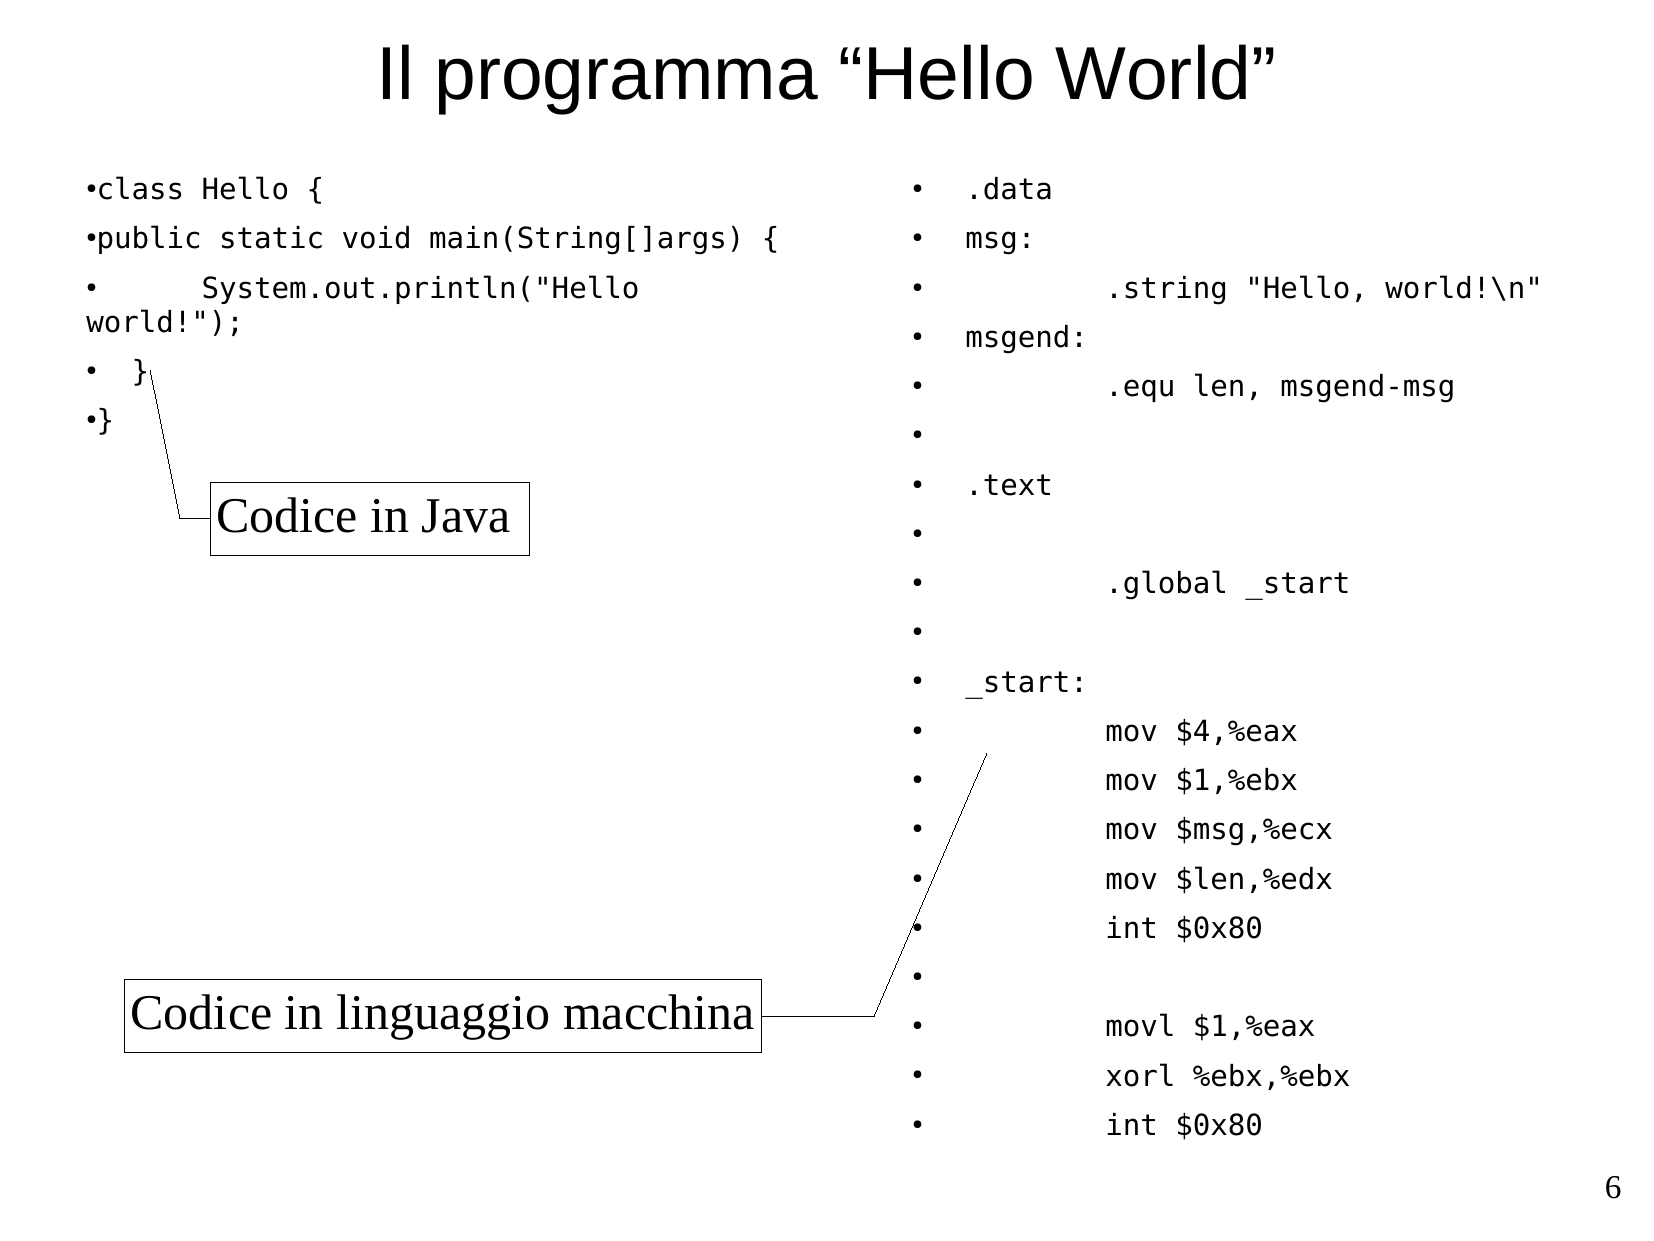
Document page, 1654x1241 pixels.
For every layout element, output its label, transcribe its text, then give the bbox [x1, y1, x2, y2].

text_box Codice in Java [210, 482, 530, 556]
list class Hello { public static void main(String[]args) { System.out.println("Hello world!"); } } [86, 172, 809, 1200]
title Il programma “Hello World” [64, 15, 1589, 133]
list .data msg: .string "Hello, world!\n" msgend: .equ len, msgend-msg .text .global _start _start: mov $4,%eax mov $1,%ebx mov $msg,%ecx mov $len,%edx int $0x80 movl $1,%eax xorl %ebx,%ebx int $0x80 [876, 172, 1600, 1205]
text_box Codice in linguaggio macchina [124, 979, 762, 1053]
